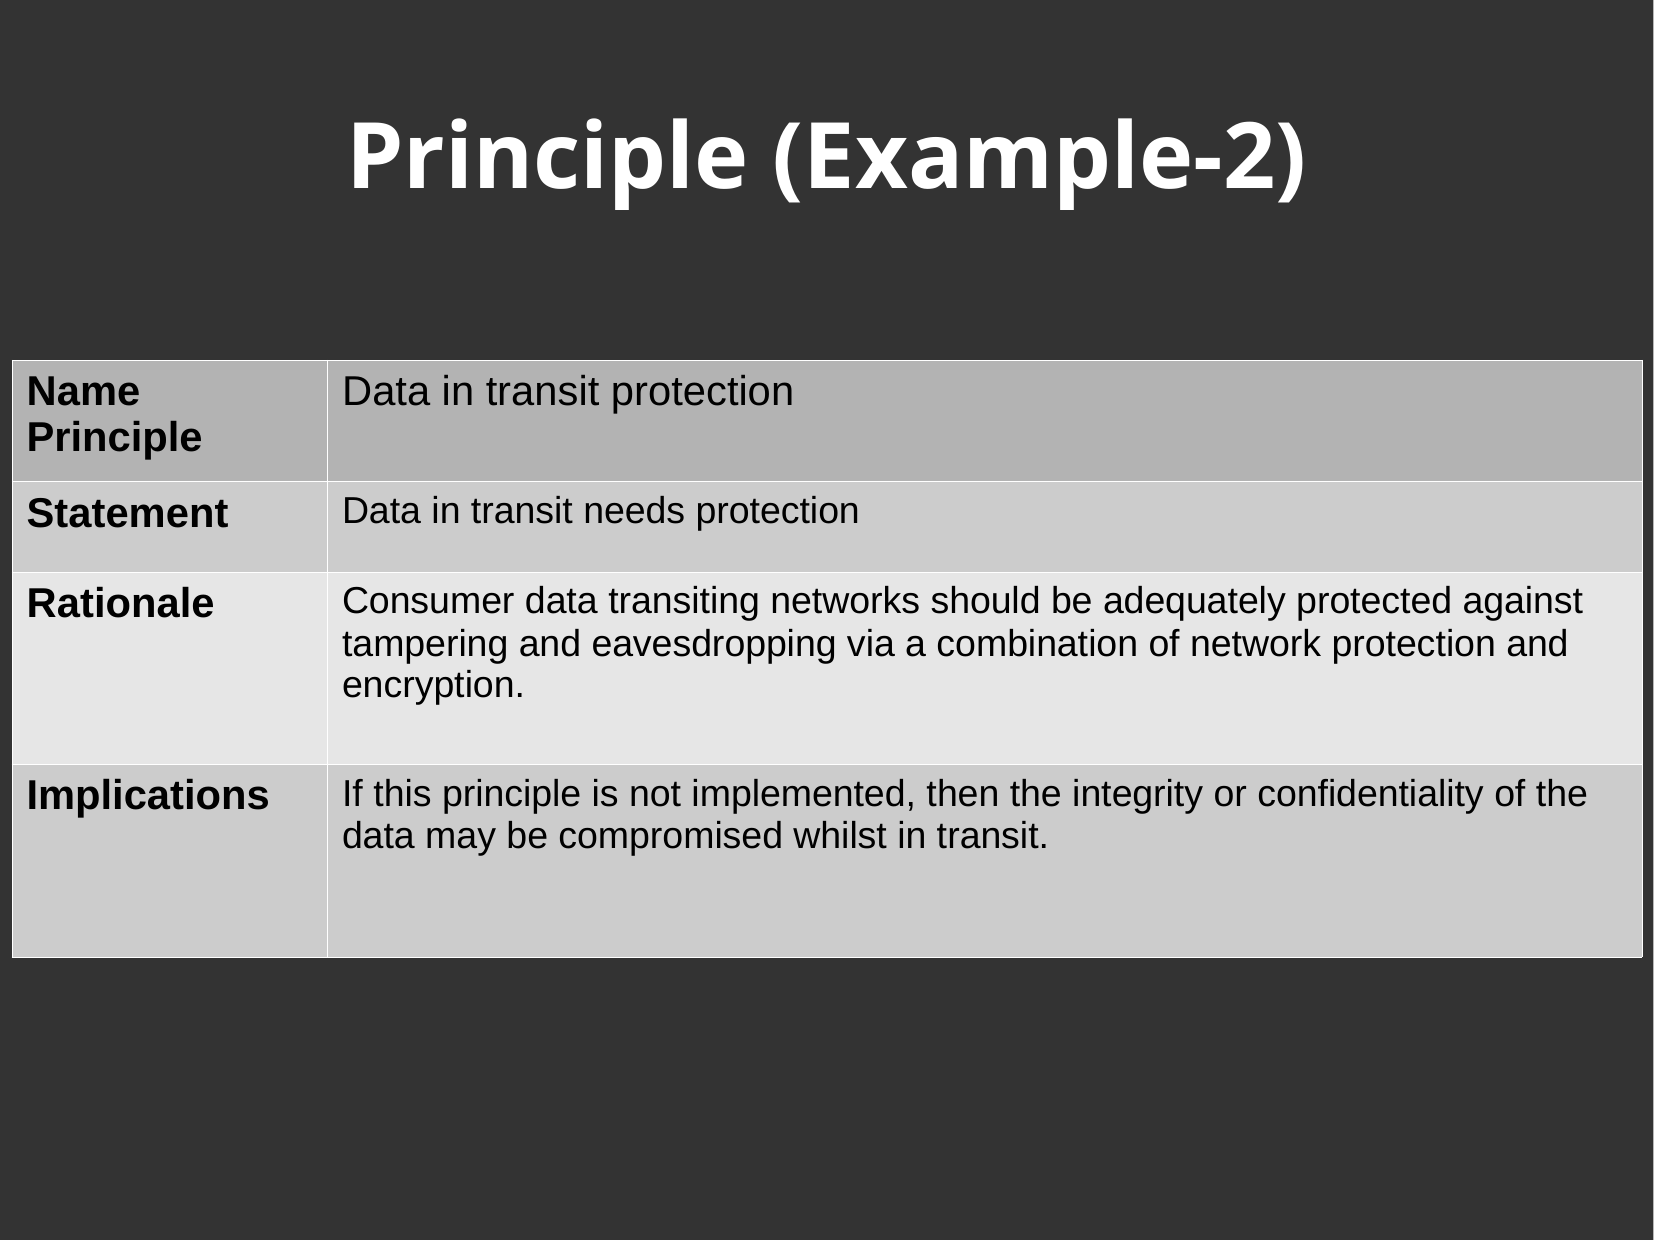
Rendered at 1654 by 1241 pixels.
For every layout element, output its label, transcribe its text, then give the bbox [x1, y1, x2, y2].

table_cell Implications [13, 765, 327, 957]
table_cell If this principle is not implemented, then the integrity or confidentiality of the data may be compromised whilst in transit. [328, 765, 1642, 957]
table_cell Rationale [13, 573, 327, 764]
table_cell Consumer data transiting networks should be adequately protected against tampering and eavesdropping via a combination of network protection and encryption. [328, 573, 1642, 764]
table_header Data in transit protection [328, 361, 1642, 481]
table_header Name Principle [13, 361, 327, 481]
table_cell Statement [13, 482, 327, 572]
title Principle (Example-2) [82, 49, 1571, 257]
table_cell Data in transit needs protection [328, 482, 1642, 572]
